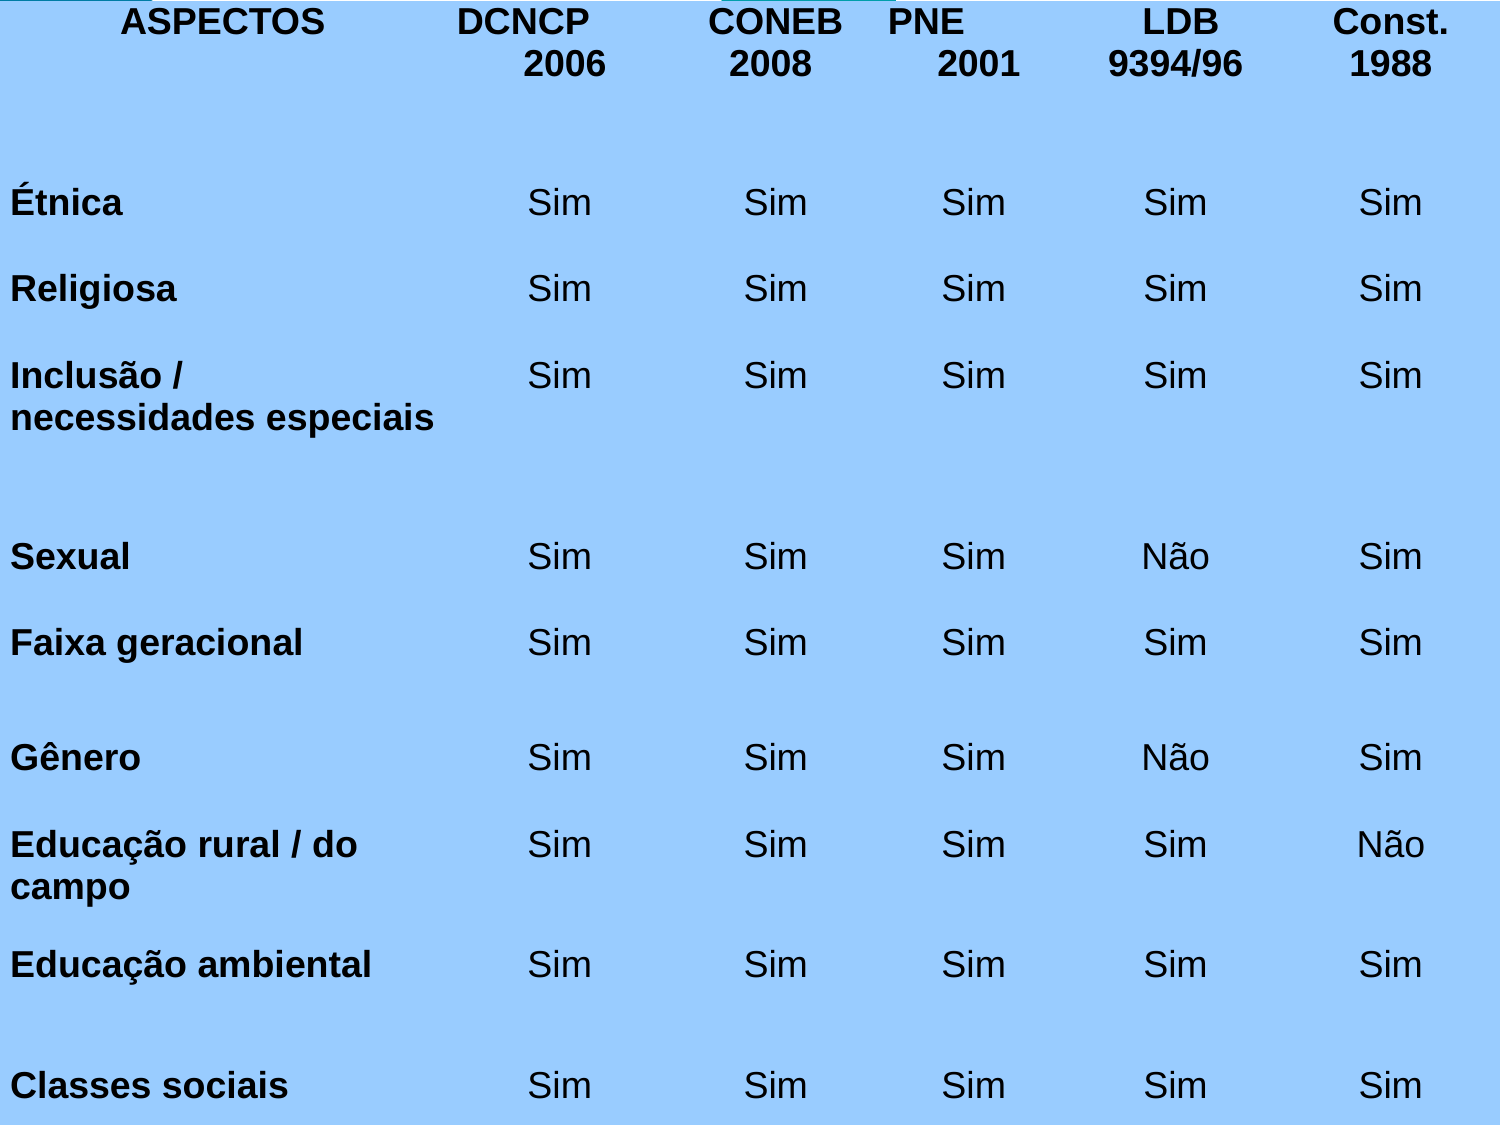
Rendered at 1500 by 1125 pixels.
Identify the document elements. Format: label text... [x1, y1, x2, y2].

table_cell Não [1070, 535, 1282, 622]
table_cell Sim [674, 944, 878, 1064]
table_cell Sim [878, 1064, 1070, 1125]
table_cell Sim [1282, 622, 1500, 737]
table_cell Sim [1282, 181, 1500, 268]
table_header ASPECTOS [0, 1, 446, 181]
table_cell Sim [878, 622, 1070, 737]
table_cell Educação ambiental [0, 944, 446, 1064]
table_cell Sim [674, 268, 878, 354]
table_cell Sim [1070, 622, 1282, 737]
table_cell Étnica [0, 181, 446, 268]
table_cell Sim [878, 944, 1070, 1064]
table_cell Sim [1282, 1064, 1500, 1125]
table_cell Sim [674, 823, 878, 944]
table_cell Sim [446, 181, 674, 268]
table_header LDB 9394/96 [1070, 1, 1282, 181]
table_cell Sim [878, 181, 1070, 268]
table_cell Sim [674, 181, 878, 268]
table_cell Sim [878, 737, 1070, 823]
table_cell Não [1070, 737, 1282, 823]
table_cell Sim [878, 354, 1070, 535]
table_cell Sim [446, 535, 674, 622]
table_cell Sim [674, 1064, 878, 1125]
table_cell Classes sociais [0, 1064, 446, 1125]
table_header DCNCP 2006 [446, 1, 674, 181]
table_cell Sim [1070, 823, 1282, 944]
table_cell Sim [1070, 944, 1282, 1064]
table_cell Inclusão / necessidades especiais [0, 354, 446, 535]
table_cell Sim [446, 268, 674, 354]
table_cell Sim [1070, 1064, 1282, 1125]
table_cell Não [1282, 823, 1500, 944]
table_cell Sim [674, 737, 878, 823]
table_cell Sim [1282, 535, 1500, 622]
table_cell Sim [674, 354, 878, 535]
table_cell Sim [446, 737, 674, 823]
table_cell Sim [1282, 737, 1500, 823]
table_cell Faixa geracional [0, 622, 446, 737]
table_cell Sim [1282, 268, 1500, 354]
table_cell Sexual [0, 535, 446, 622]
table_cell Educação rural / do campo [0, 823, 446, 944]
table_cell Sim [446, 944, 674, 1064]
table_cell Sim [446, 622, 674, 737]
table_cell Sim [674, 535, 878, 622]
table_header PNE 2001 [878, 1, 1070, 181]
table_cell Sim [446, 354, 674, 535]
table_cell Sim [1070, 181, 1282, 268]
table_cell Sim [878, 823, 1070, 944]
table_cell Sim [674, 622, 878, 737]
table_header CONEB 2008 [674, 1, 878, 181]
table_cell Sim [878, 535, 1070, 622]
table_cell Sim [1282, 944, 1500, 1064]
table_cell Sim [446, 1064, 674, 1125]
table_cell Gênero [0, 737, 446, 823]
table_cell Sim [1070, 268, 1282, 354]
table_cell Sim [1282, 354, 1500, 535]
table_cell Sim [446, 823, 674, 944]
table_header Const. 1988 [1282, 1, 1500, 181]
table_cell Sim [878, 268, 1070, 354]
table_cell Religiosa [0, 268, 446, 354]
table_cell Sim [1070, 354, 1282, 535]
